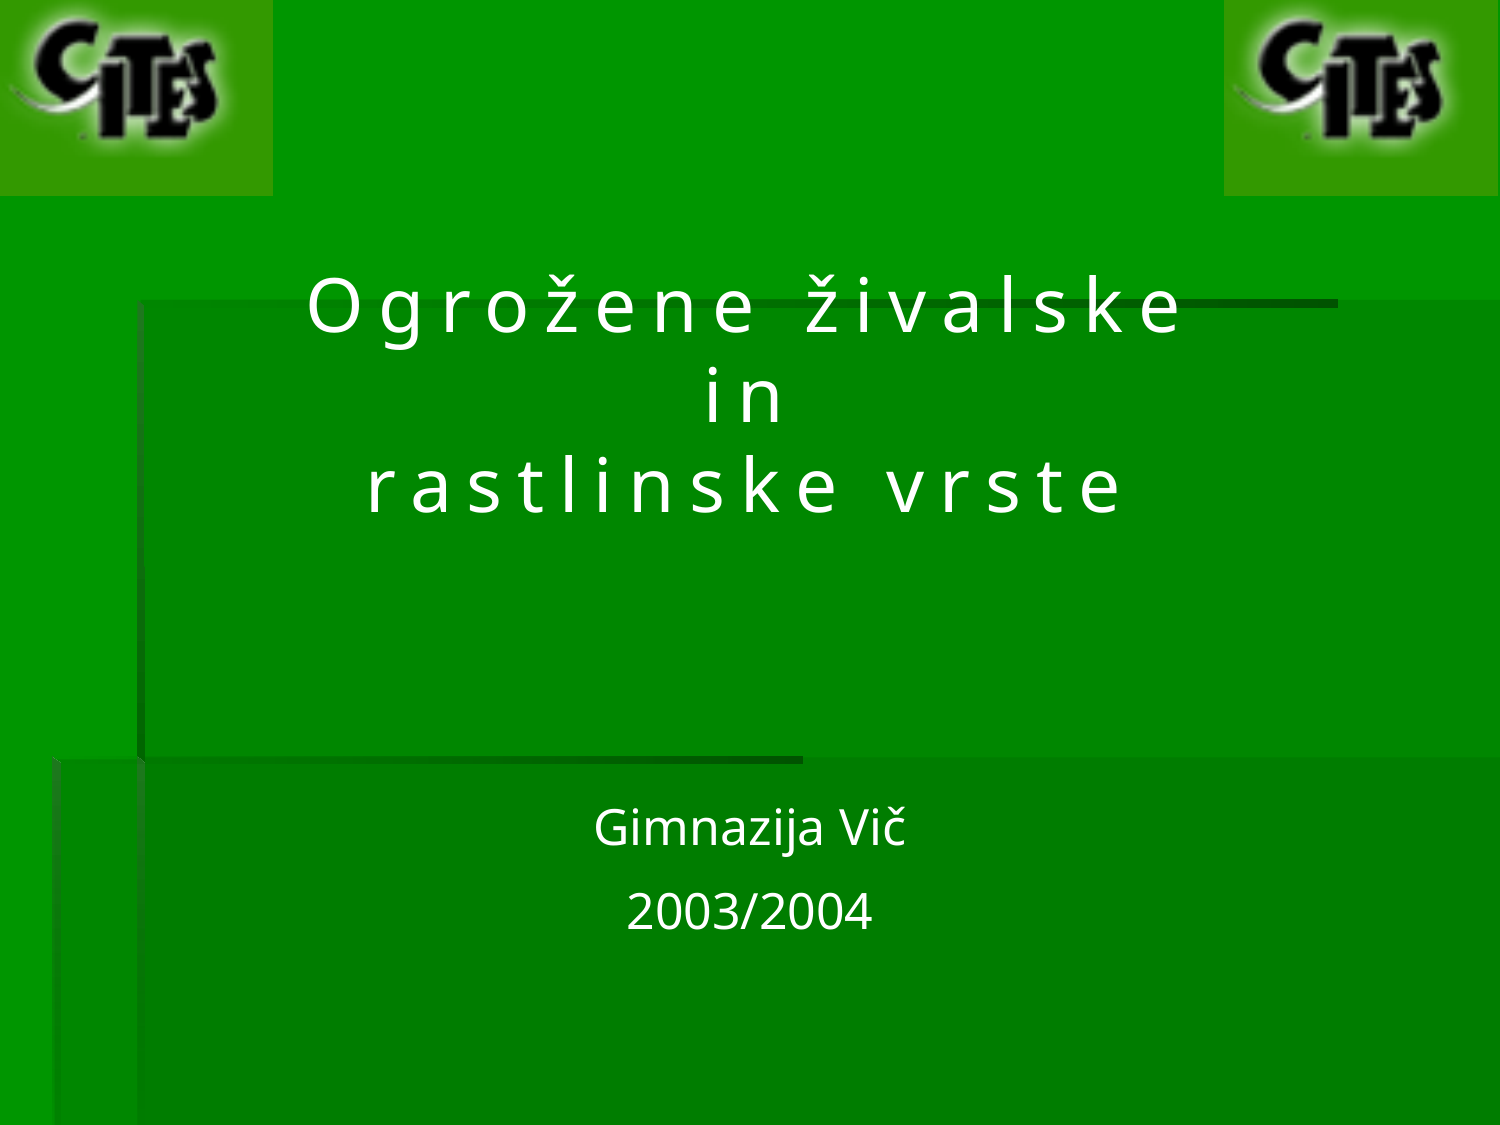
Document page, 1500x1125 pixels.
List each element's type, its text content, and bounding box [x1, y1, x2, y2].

picture [1224, 0, 1498, 196]
text_box Gimnazija Vič 2003/2004 [512, 787, 988, 948]
picture [0, 0, 273, 196]
text_box Ogrožene živalske in rastlinske vrste [262, 249, 1225, 675]
